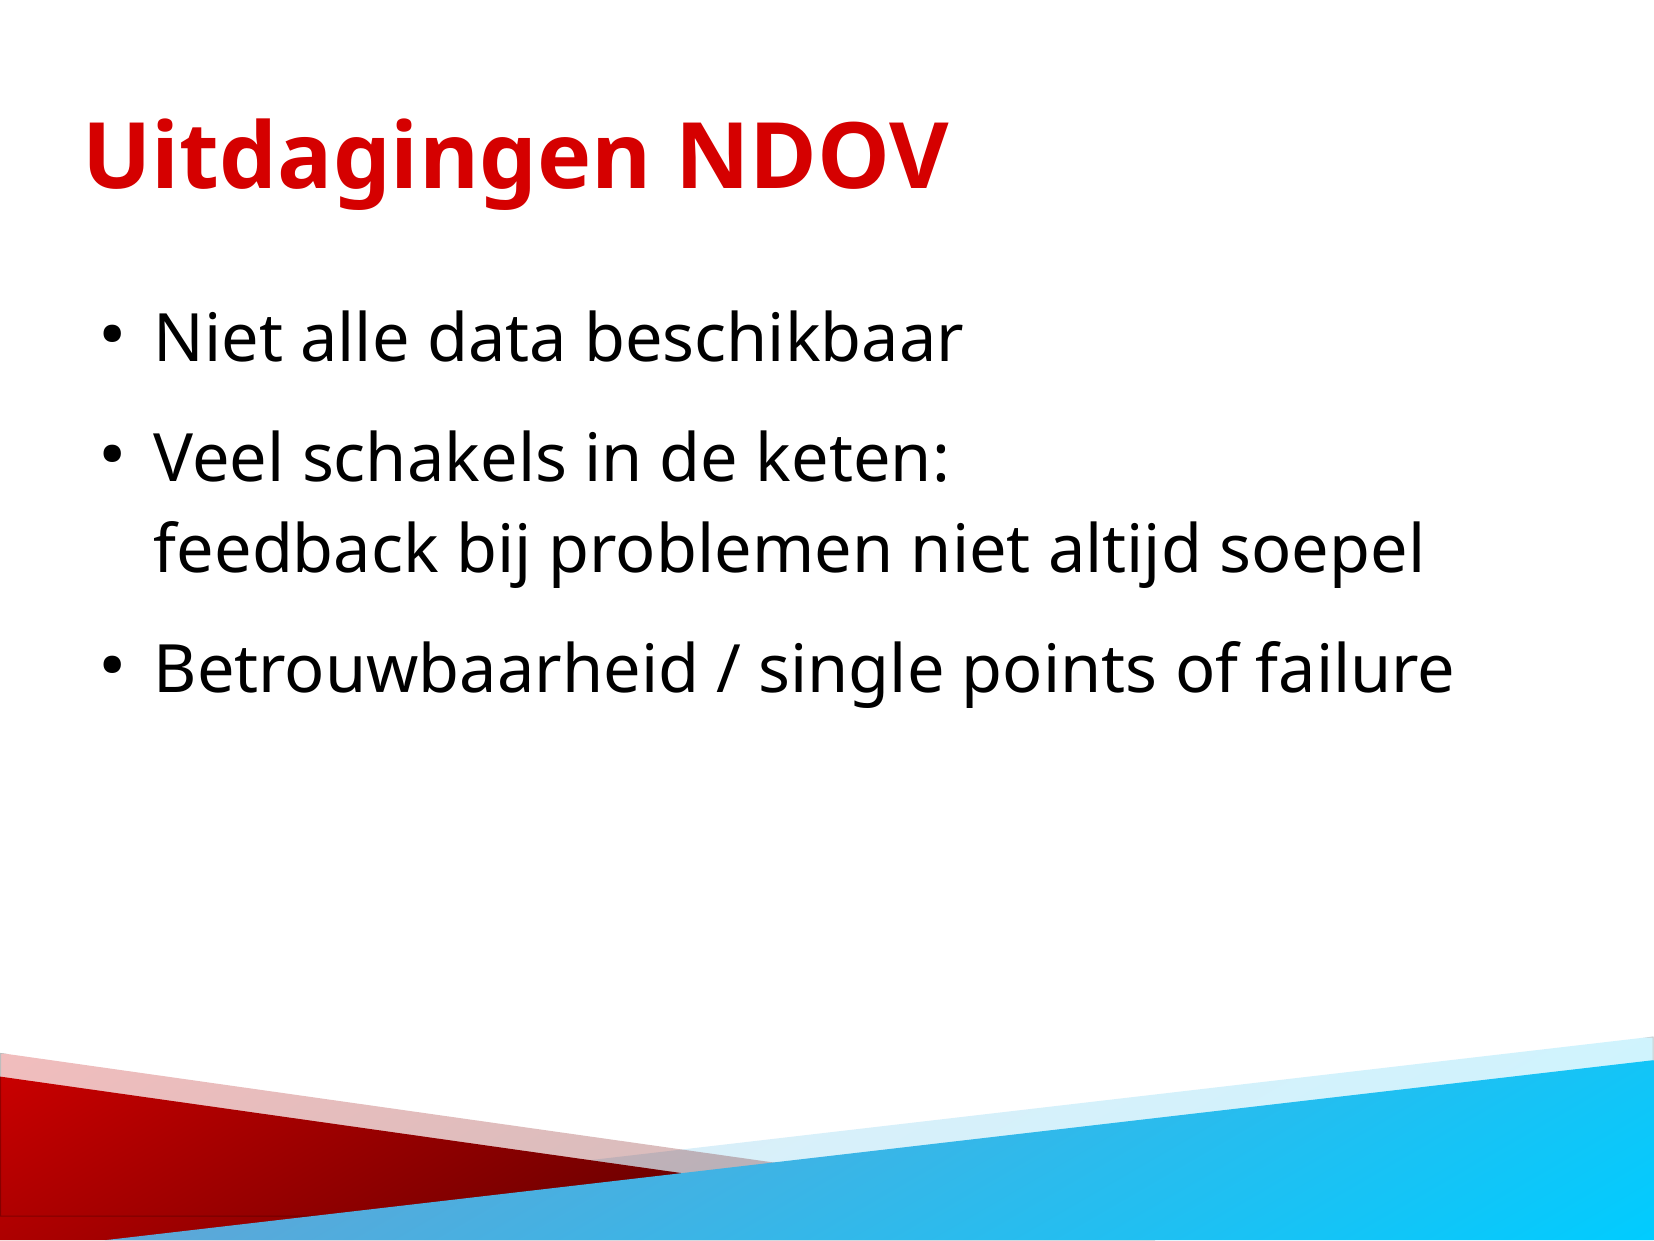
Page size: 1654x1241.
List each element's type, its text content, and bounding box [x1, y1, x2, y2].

title Uitdagingen NDOV [82, 49, 1571, 257]
list Niet alle data beschikbaar Veel schakels in de keten: feedback bij problemen niet altijd soepel Betrouwbaarheid / single points of failure [82, 290, 1571, 1054]
